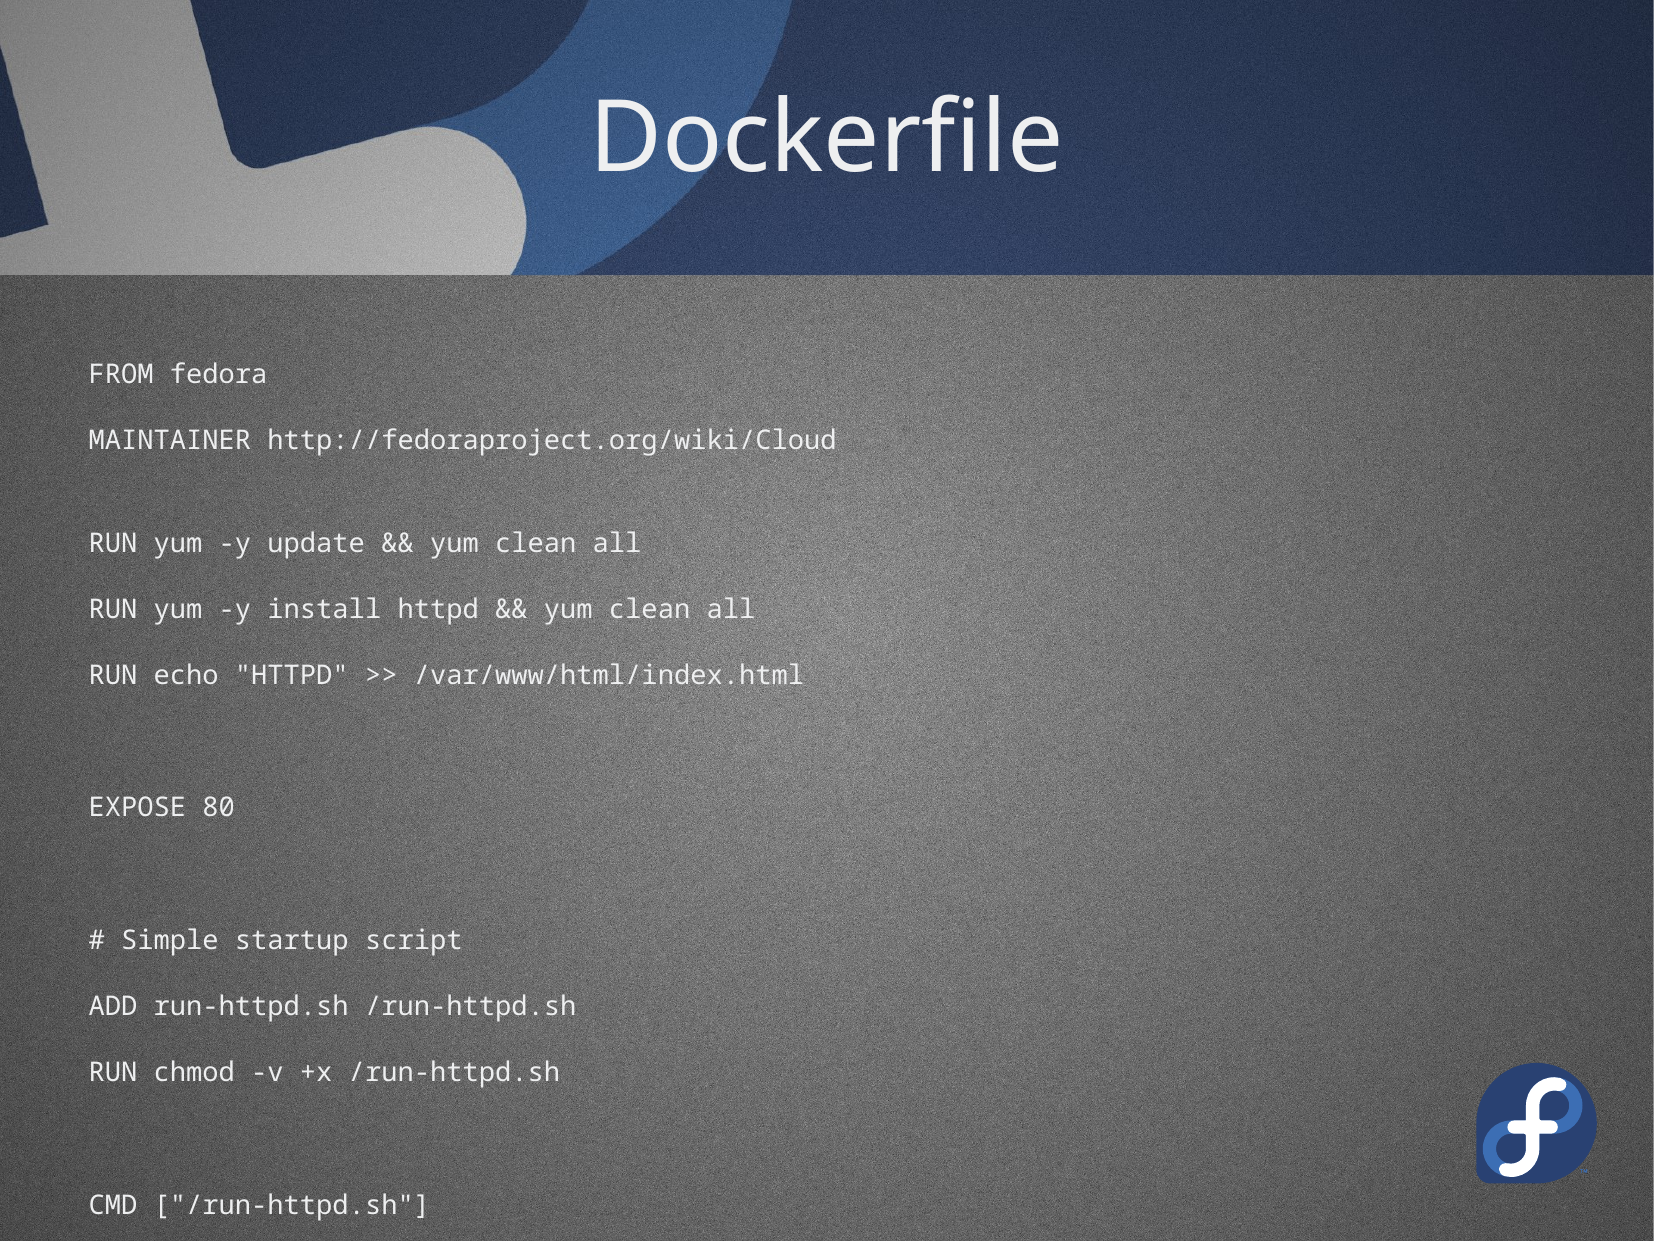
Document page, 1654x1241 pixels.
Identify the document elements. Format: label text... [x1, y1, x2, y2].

title Dockerfile [88, 29, 1565, 237]
picture [0, 0, 1654, 1241]
list FROM fedora MAINTAINER http://fedoraproject.org/wiki/Cloud RUN yum -y update && yum clean all RUN yum -y install httpd && yum clean all RUN echo "HTTPD" >> /var/www/html/index.html EXPOSE 80 # Simple startup script ADD run-httpd.sh /run-httpd.sh RUN chmod -v +x /run-httpd.sh CMD ["/run-httpd.sh"] [88, 354, 1565, 1241]
